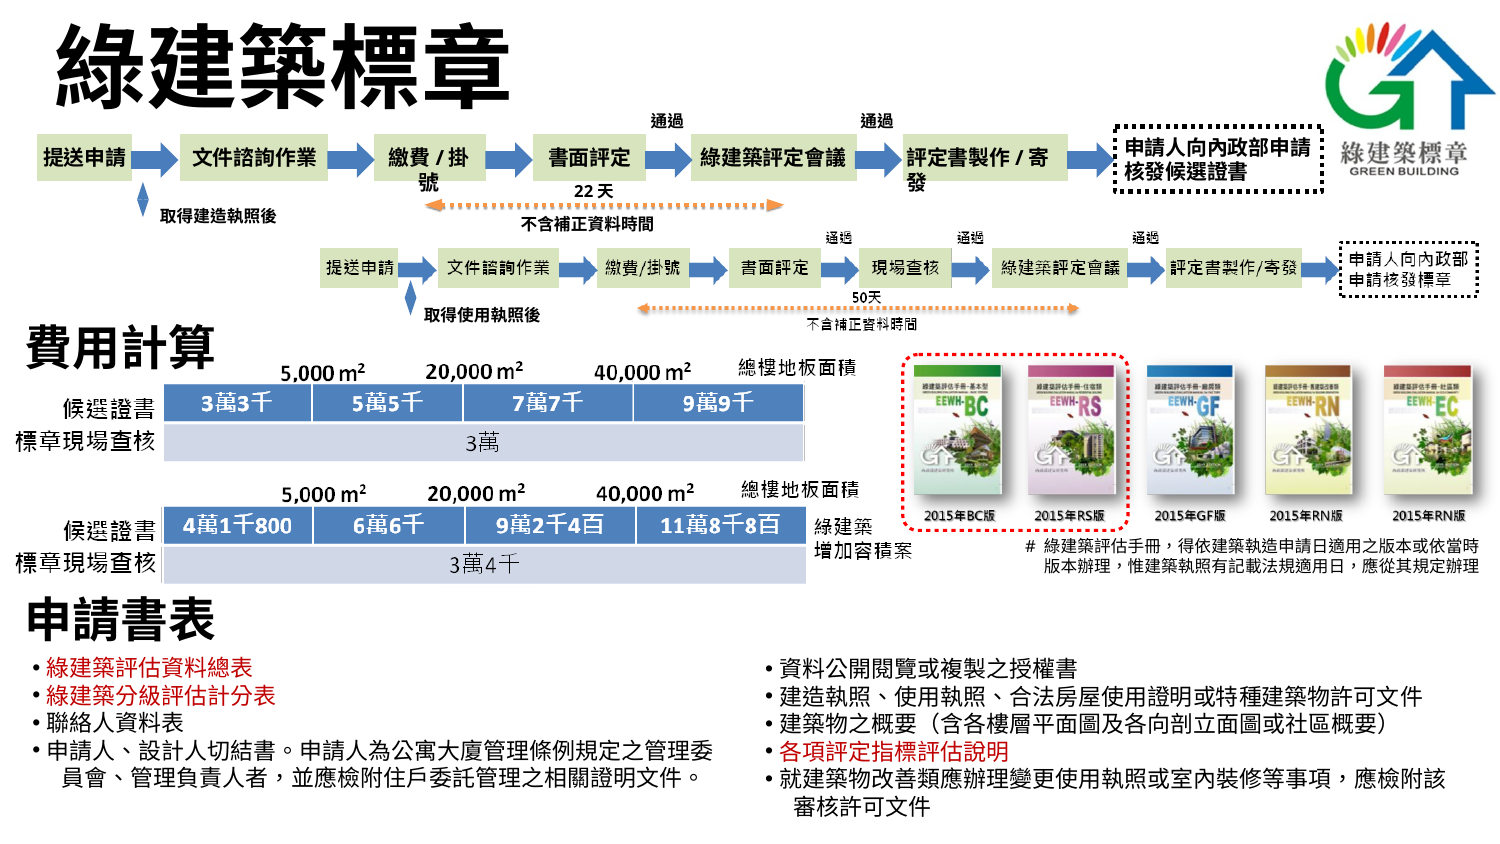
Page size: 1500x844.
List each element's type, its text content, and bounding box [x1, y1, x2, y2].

text_box [485, 142, 533, 178]
text_box 通過 [635, 103, 713, 139]
text_box 取得建造執照後 [130, 198, 308, 235]
text_box 費用計算 [9, 310, 278, 382]
text_box [327, 142, 375, 178]
text_box 繳費/掛號 [367, 137, 492, 178]
text_box 評定書製作/寄發 [891, 137, 1081, 178]
text_box 通過 [845, 103, 923, 139]
text_box 綠建築評定會議 [685, 137, 864, 178]
picture [1312, 3, 1500, 186]
text_box 申請書表 [9, 582, 278, 655]
text_box [645, 142, 693, 178]
text_box [131, 142, 171, 178]
text_box [1067, 142, 1109, 178]
picture [312, 222, 1489, 340]
text_box 提送申請 [28, 137, 147, 178]
text_box 22天 [549, 173, 639, 205]
text_box # 綠建築評估手冊，得依建築執造申請日適用之版本或依當時版本辦理，惟建築執照有記載法規適用日，應從其規定辦理 [1010, 528, 1500, 583]
text_box 綠建築標章 [39, 2, 1104, 127]
text_box [854, 142, 903, 178]
text_box 文件諮詢作業 [171, 137, 338, 178]
text_box 不含補正資料時間 [499, 205, 677, 242]
text_box 申請人向內政部申請核發候選證書 [1109, 126, 1328, 193]
text_box 書面評定 [530, 137, 649, 178]
picture [0, 348, 1500, 595]
text_box 資料公開閱覽或複製之授權書 建造執照、使用執照、合法房屋使用證明或特種建築物許可文件 建築物之概要（含各樓層平面圖及各向剖立面圖或社區概要） 各項評定指標評估說明 就建築物改善類應辦理變更使用執照或室內裝修等事項，應檢附該審核許可文件 [750, 648, 1482, 827]
text_box 綠建築評估資料總表 綠建築分級評估計分表 聯絡人資料表 申請人、設計人切結書。申請人為公寓大廈管理條例規定之管理委員會、管理負責人者，並應檢附住戶委託管理之相關證明文件。 [18, 646, 750, 799]
